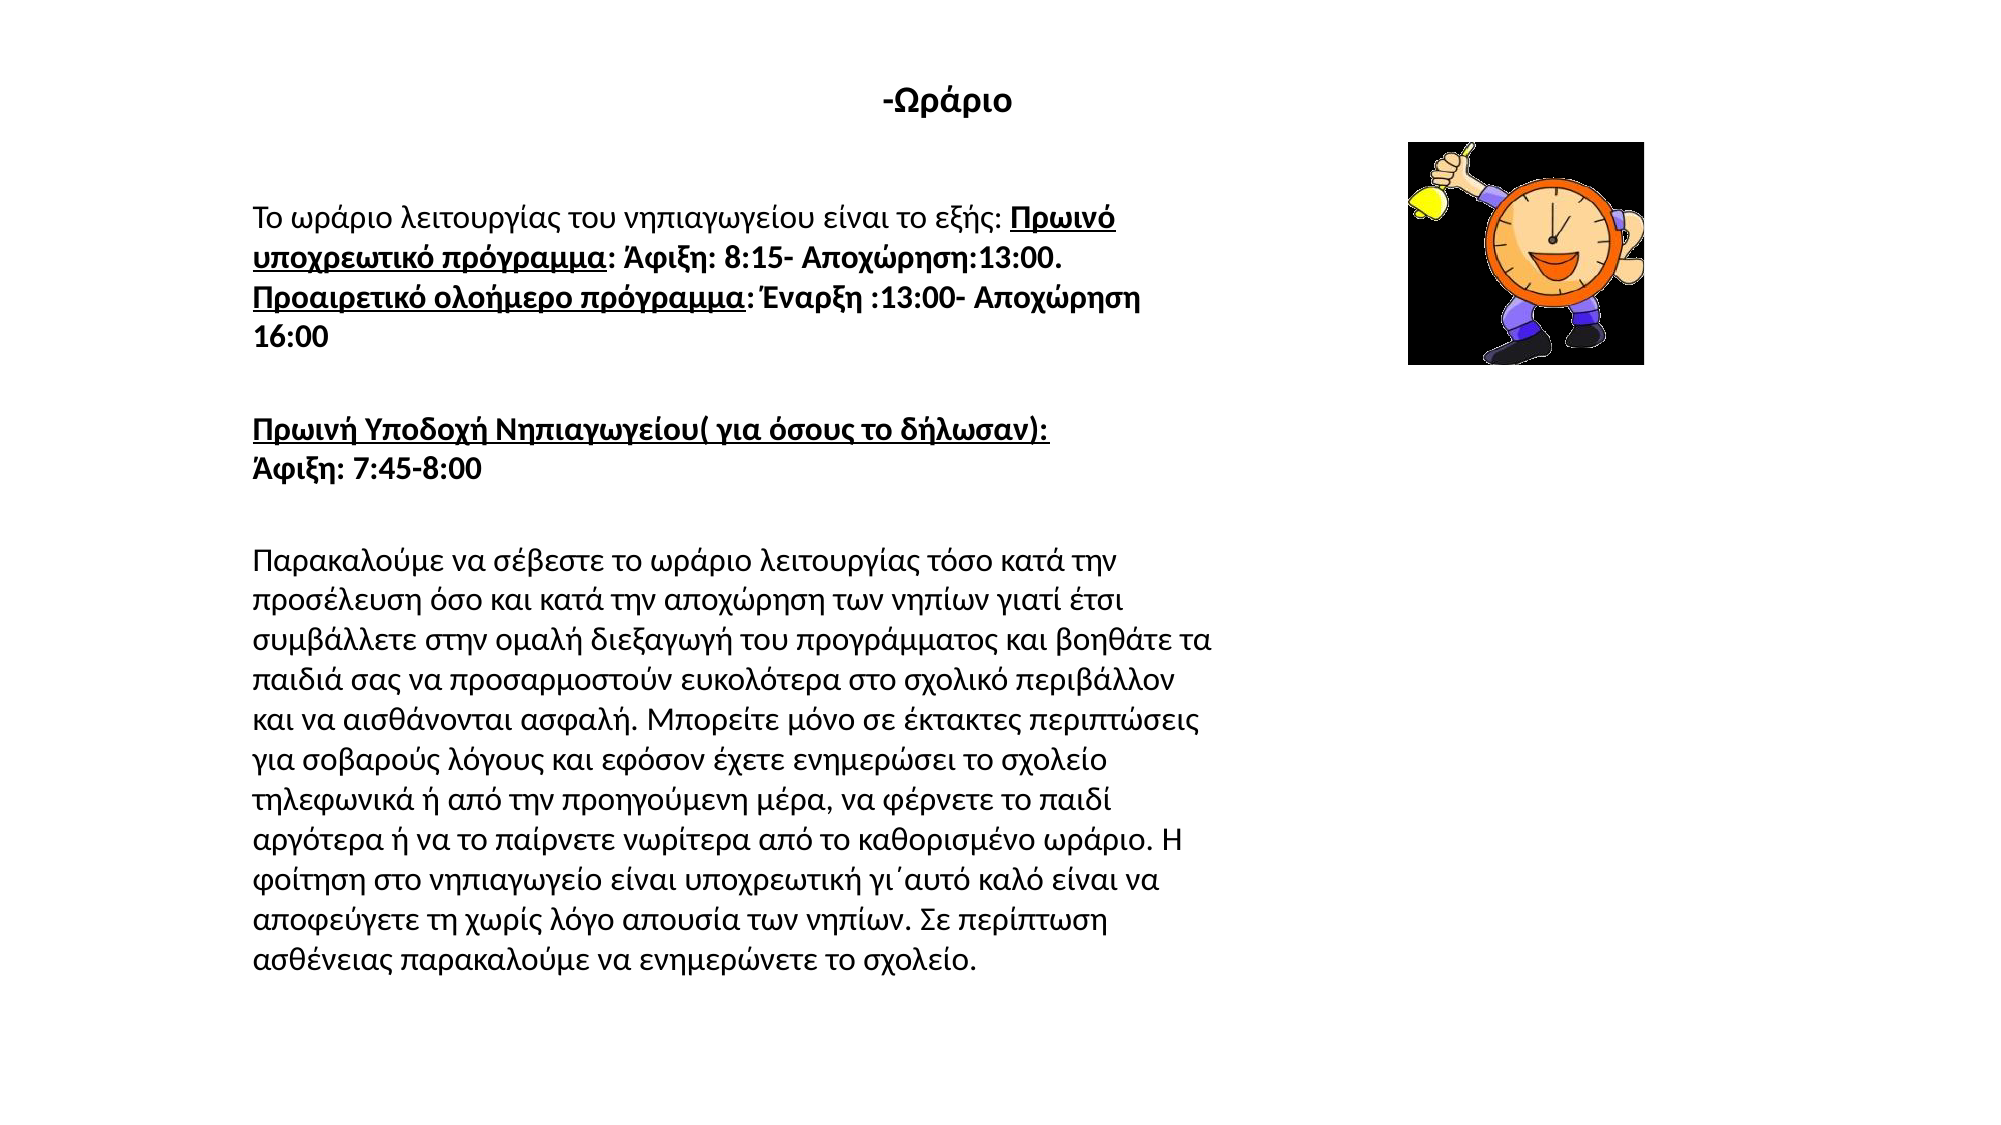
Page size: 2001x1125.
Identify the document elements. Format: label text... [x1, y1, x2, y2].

text_box Πρωινή Υποδοχή Νηπιαγωγείου( για όσους το δήλωσαν): Άφιξη: 7:45-8:00 [237, 399, 1238, 494]
picture [1408, 142, 1645, 365]
text_box -Ωράριο [868, 67, 1309, 128]
text_box Παρακαλούμε να σέβεστε το ωράριο λειτουργίας τόσο κατά την προσέλευση όσο και κατά την αποχώρηση των νηπίων γιατί έτσι συμβάλλετε στην ομαλή διεξαγωγή του προγράμματος και βοηθάτε τα παιδιά σας να προσαρμοστούν ευκολότερα στο σχολικό περιβάλλον και να αισθάνονται ασφαλή. Μπορείτε μόνο σε έκτακτες περιπτώσεις για σοβαρούς λόγους και εφόσον έχετε ενημερώσει το σχολείο τηλεφωνικά ή από την προηγούμενη μέρα, να φέρνετε το παιδί αργότερα ή να το παίρνετε νωρίτερα από το καθορισμένο ωράριο. Η φοίτηση στο νηπιαγωγείο είναι υποχρεωτική γι΄αυτό καλό είναι να αποφεύγετε τη χωρίς λόγο απουσία των νηπίων. Σε περίπτωση ασθένειας παρακαλούμε να ενημερώνετε το σχολείο. [237, 530, 1238, 984]
text_box Το ωράριο λειτουργίας του νηπιαγωγείου είναι το εξής: Πρωινό υποχρεωτικό πρόγραμμα: Άφιξη: 8:15- Αποχώρηση:13:00. Προαιρετικό ολοήμερο πρόγραμμα: Έναρξη :13:00- Aποχώρηση 16:00 [237, 187, 1238, 362]
